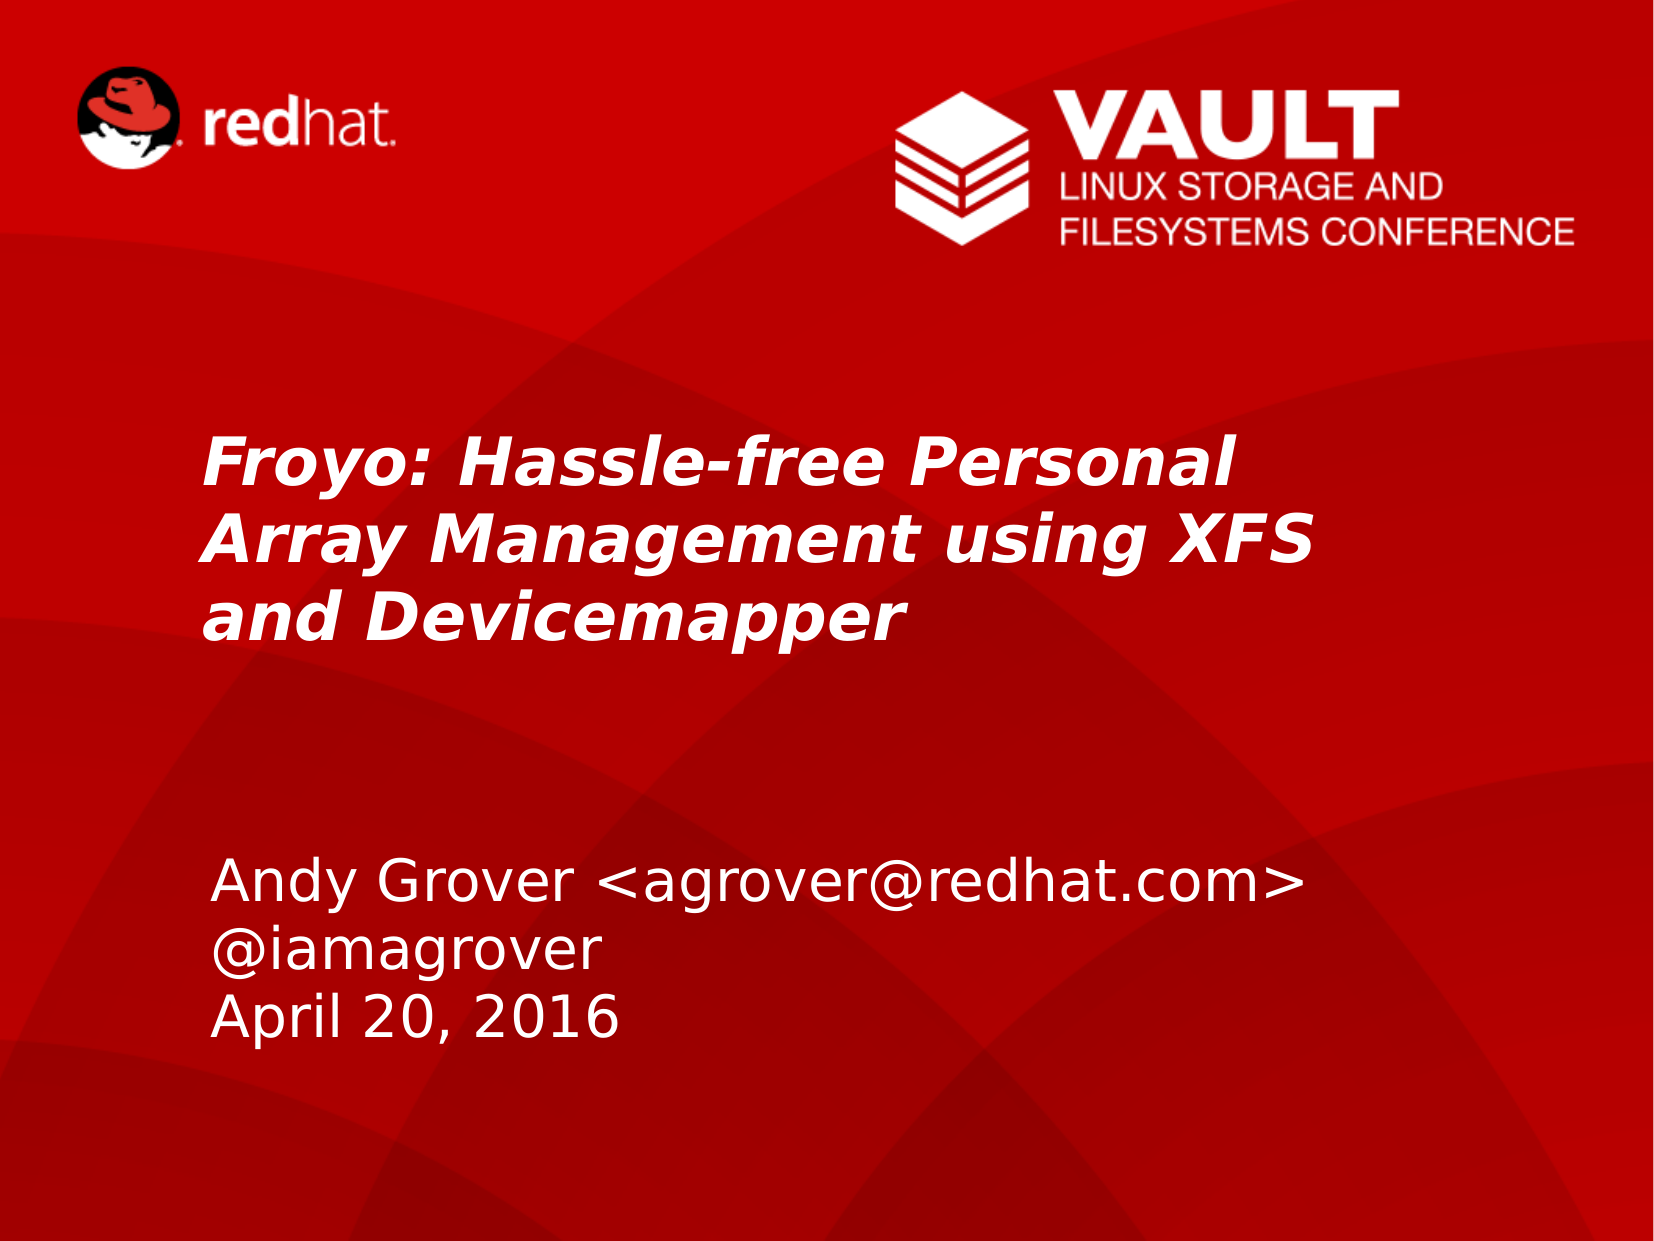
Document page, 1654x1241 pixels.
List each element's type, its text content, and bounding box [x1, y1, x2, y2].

picture [0, 0, 1654, 1241]
text_box Froyo: Hassle-free Personal Array Management using XFS and Devicemapper [187, 415, 1426, 820]
text_box Andy Grover <agrover@redhat.com> @iamagrover April 20, 2016 [195, 840, 1501, 1155]
